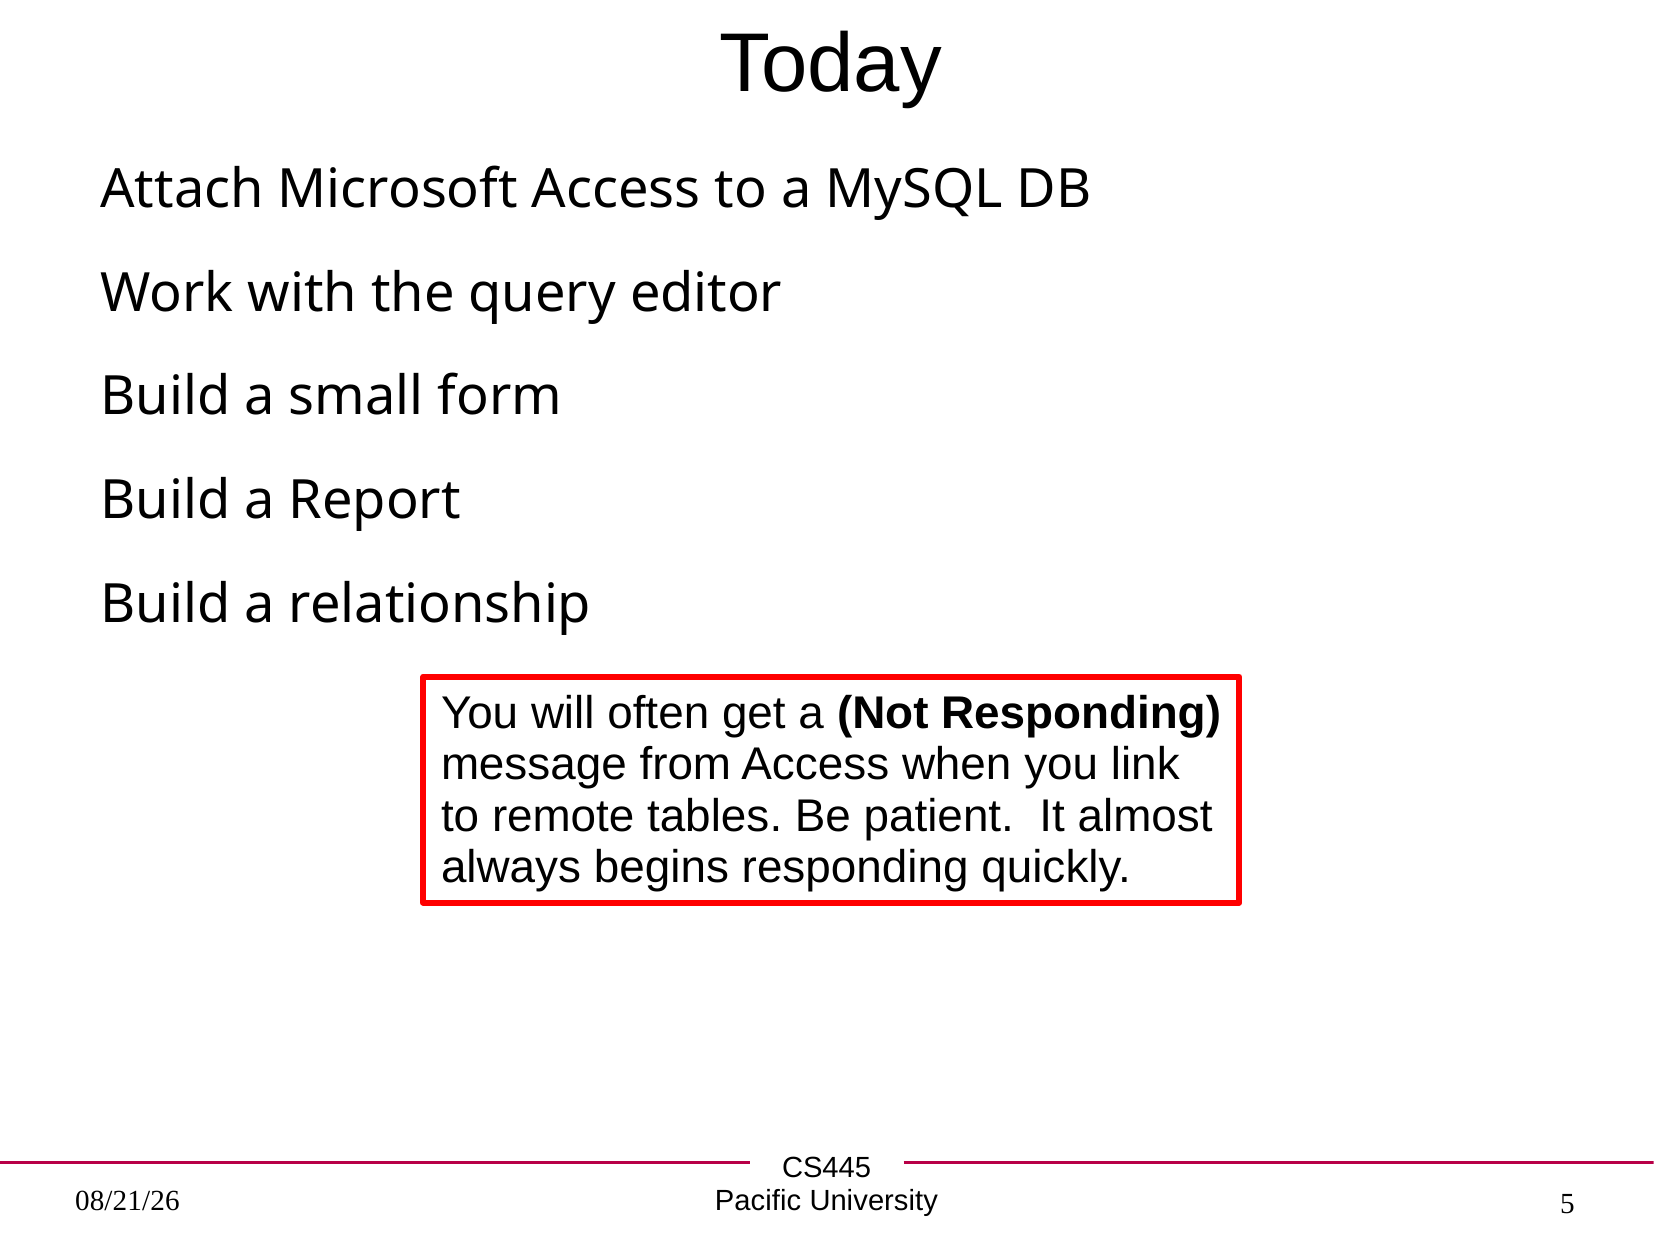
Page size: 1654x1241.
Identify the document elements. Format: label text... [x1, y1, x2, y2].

text_box You will often get a (Not Responding) message from Access when you link to remote tables. Be patient. It almost always begins responding quickly. [423, 676, 1228, 903]
list Attach Microsoft Access to a MySQL DB Work with the query editor Build a small form Build a Report Build a relationship [82, 150, 1571, 1111]
title Today [86, 15, 1576, 109]
